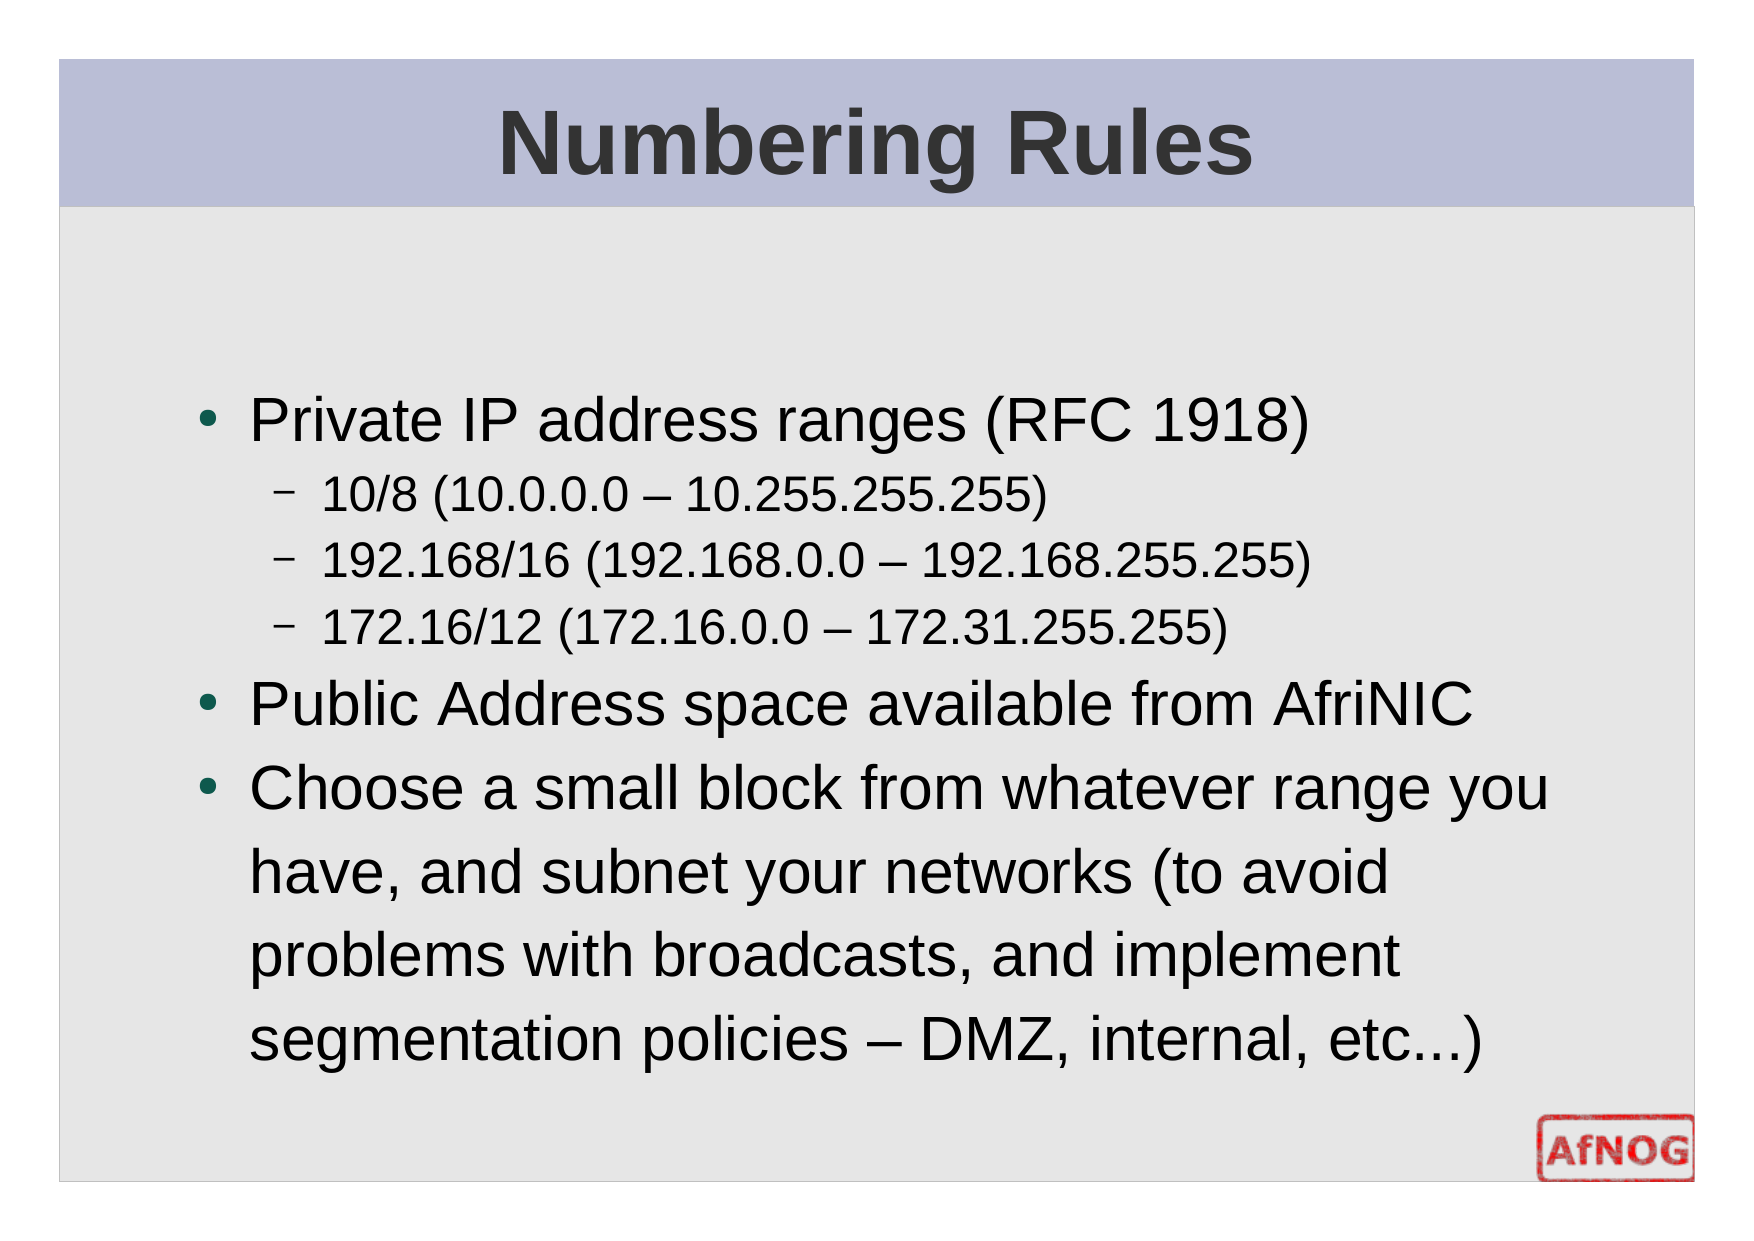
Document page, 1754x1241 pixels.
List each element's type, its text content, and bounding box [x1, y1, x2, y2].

title Numbering Rules [59, 48, 1695, 237]
list Private IP address ranges (RFC 1918) 10/8 (10.0.0.0 – 10.255.255.255) 192.168/16 (192.168.0.0 – 192.168.255.255) 172.16/12 (172.16.0.0 – 172.31.255.255) Public Address space available from AfriNIC Choose a small block from whatever range you have, and subnet your networks (to avoid problems with broadcasts, and implement segmentation policies – DMZ, internal, etc...) [179, 371, 1576, 1079]
picture [1535, 1112, 1695, 1182]
